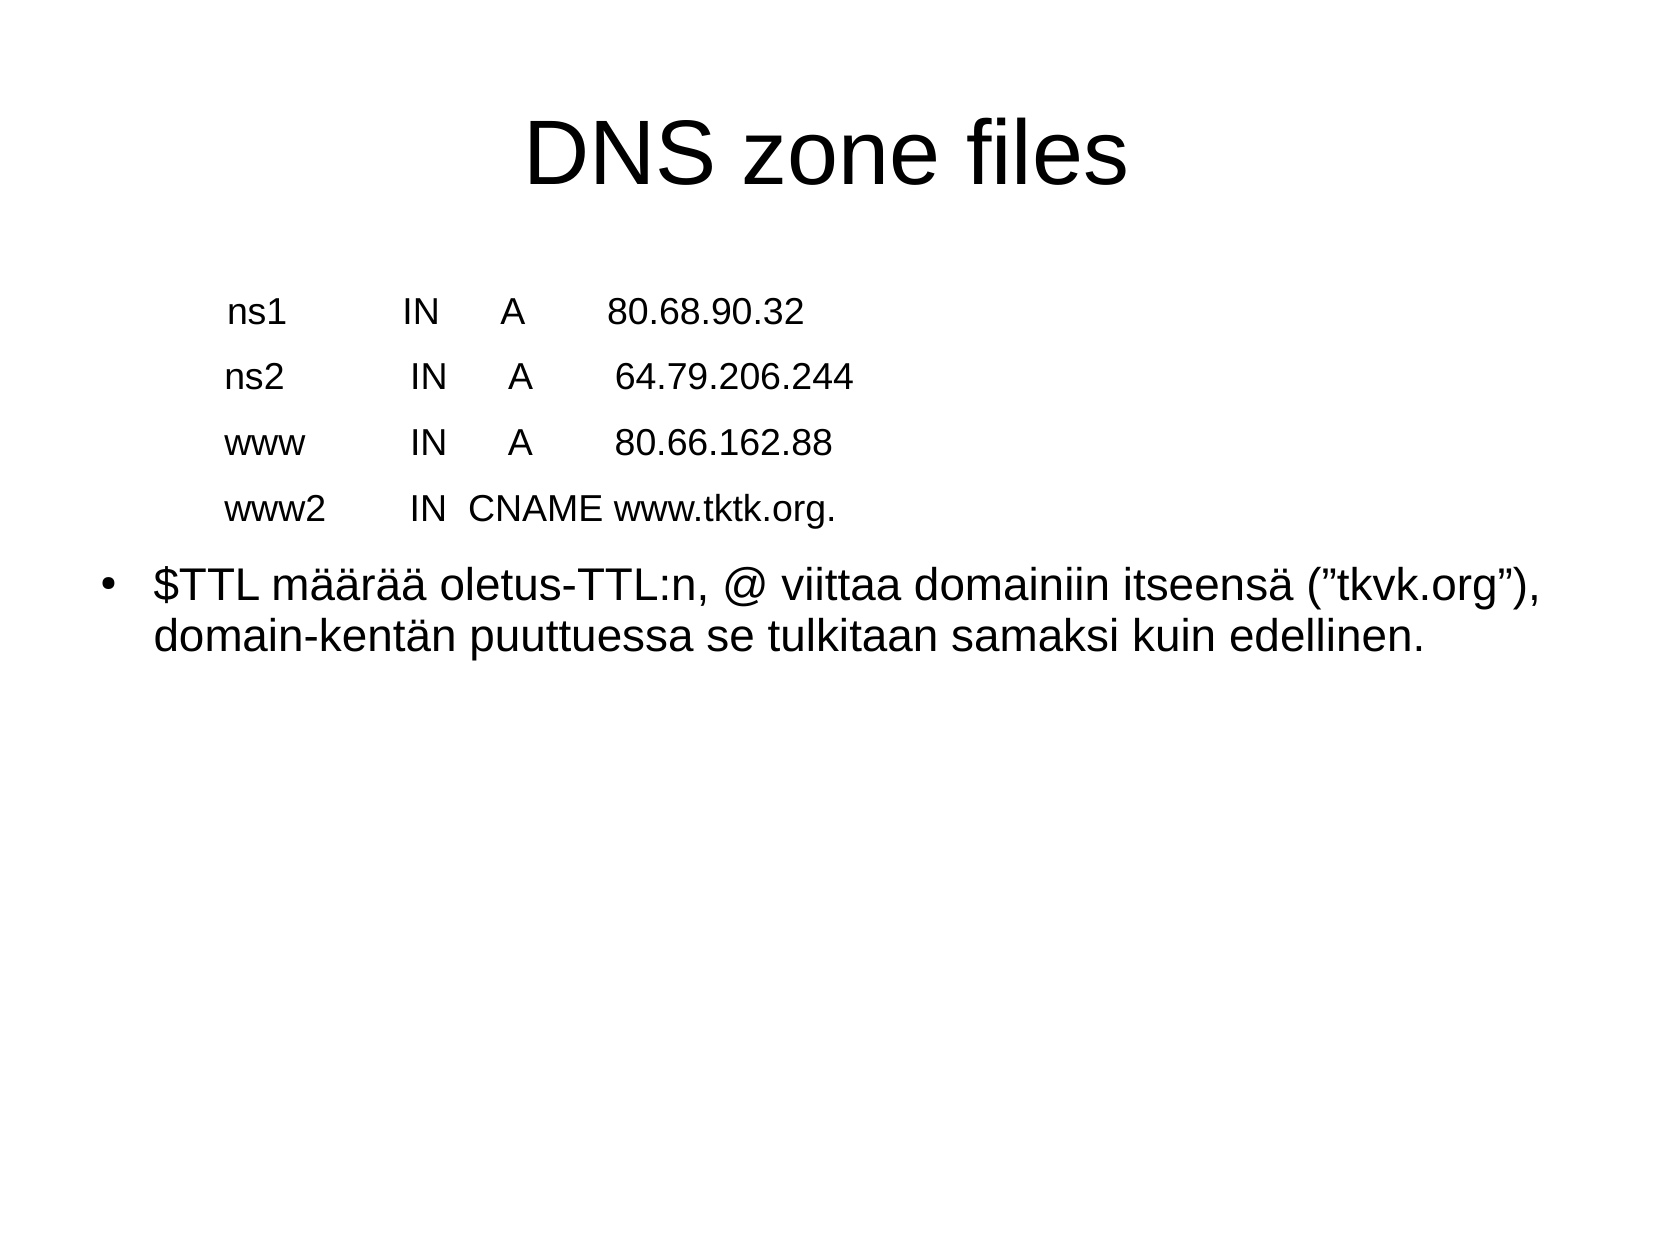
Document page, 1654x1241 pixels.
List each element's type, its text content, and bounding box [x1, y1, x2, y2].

title DNS zone files [82, 49, 1571, 257]
list ns1 IN A 80.68.90.32 ns2 IN A 64.79.206.244 www IN A 80.66.162.88 www2 IN CNAME www.tktk.org. $TTL määrää oletus-TTL:n, @ viittaa domainiin itseensä (”tkvk.org”), domain-kentän puuttuessa se tulkitaan samaksi kuin edellinen. [82, 290, 1571, 1010]
